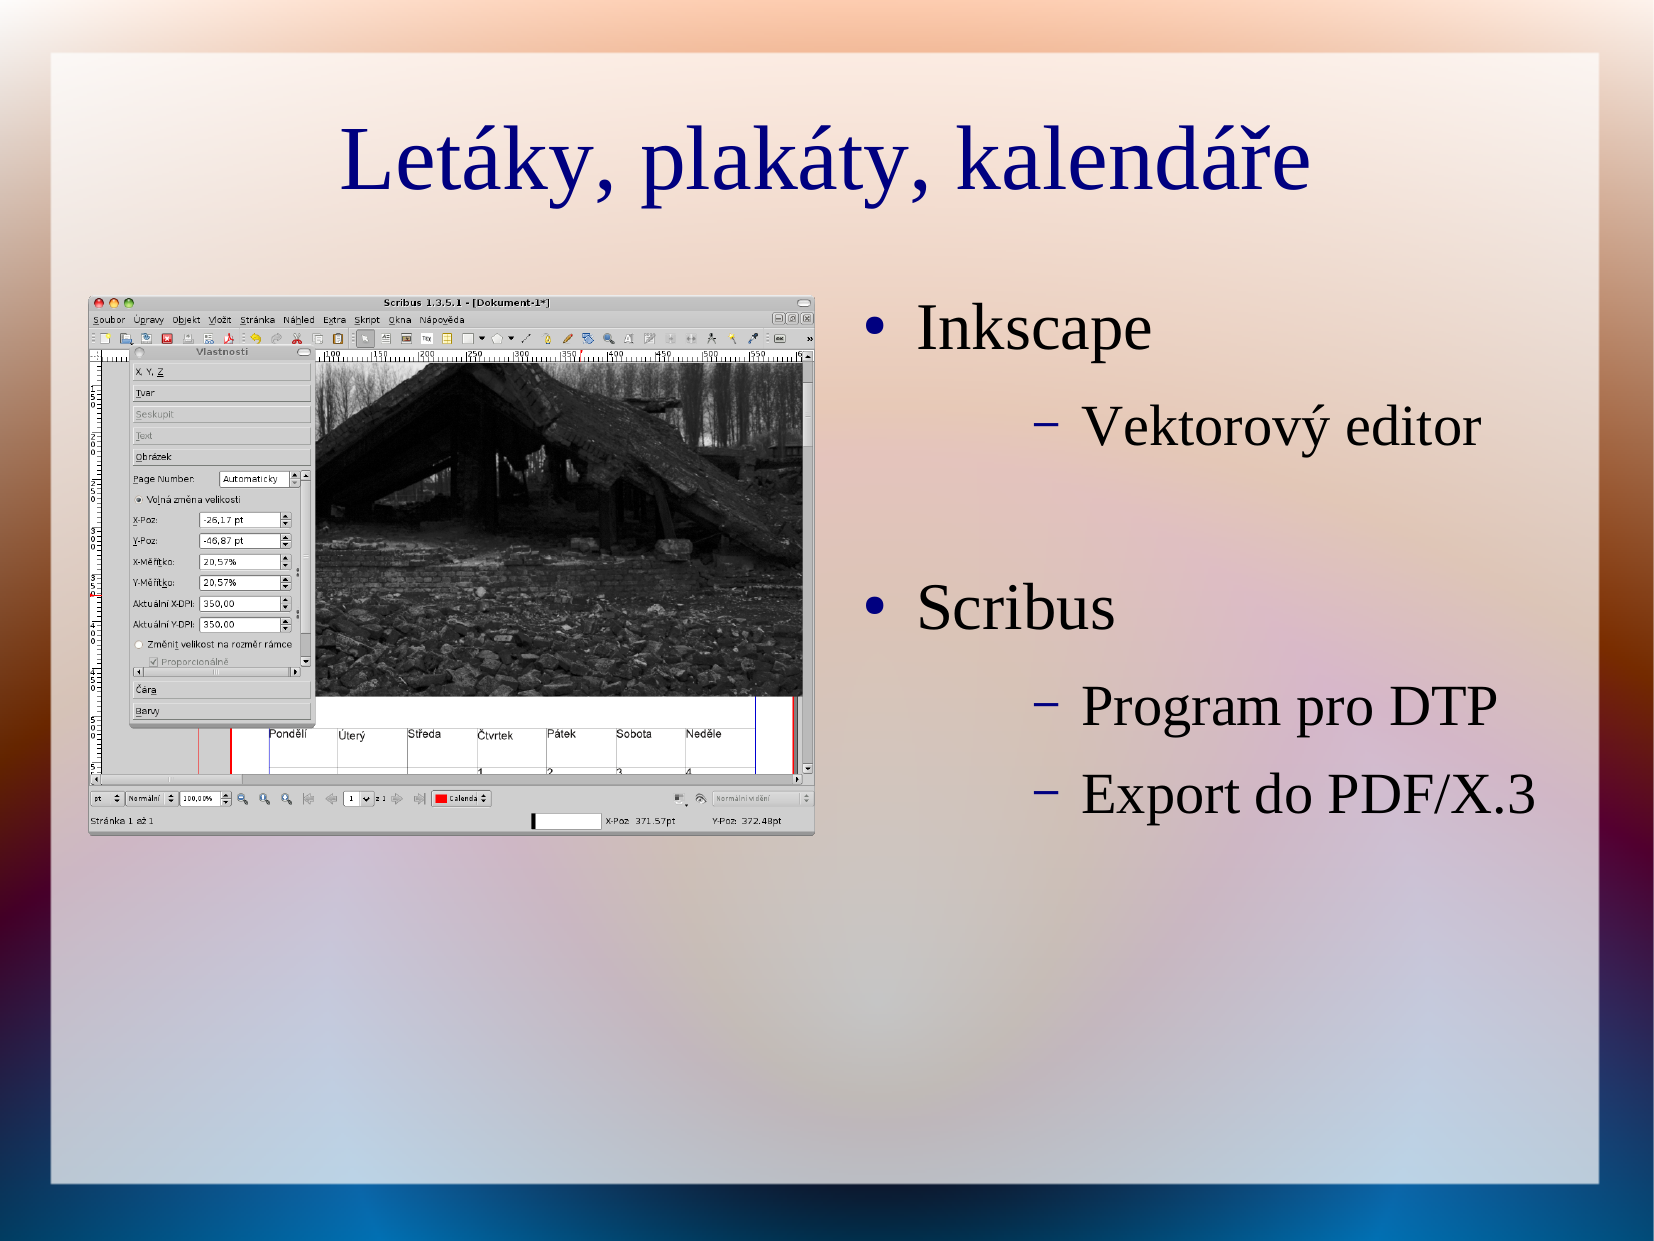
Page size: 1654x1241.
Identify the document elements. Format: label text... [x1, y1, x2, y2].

list Inkscape Vektorový editor Scribus Program pro DTP Export do PDF/X.3 [845, 290, 1572, 1109]
picture [0, 0, 1654, 1241]
title Letáky, plakáty, kalendáře [82, 55, 1571, 263]
